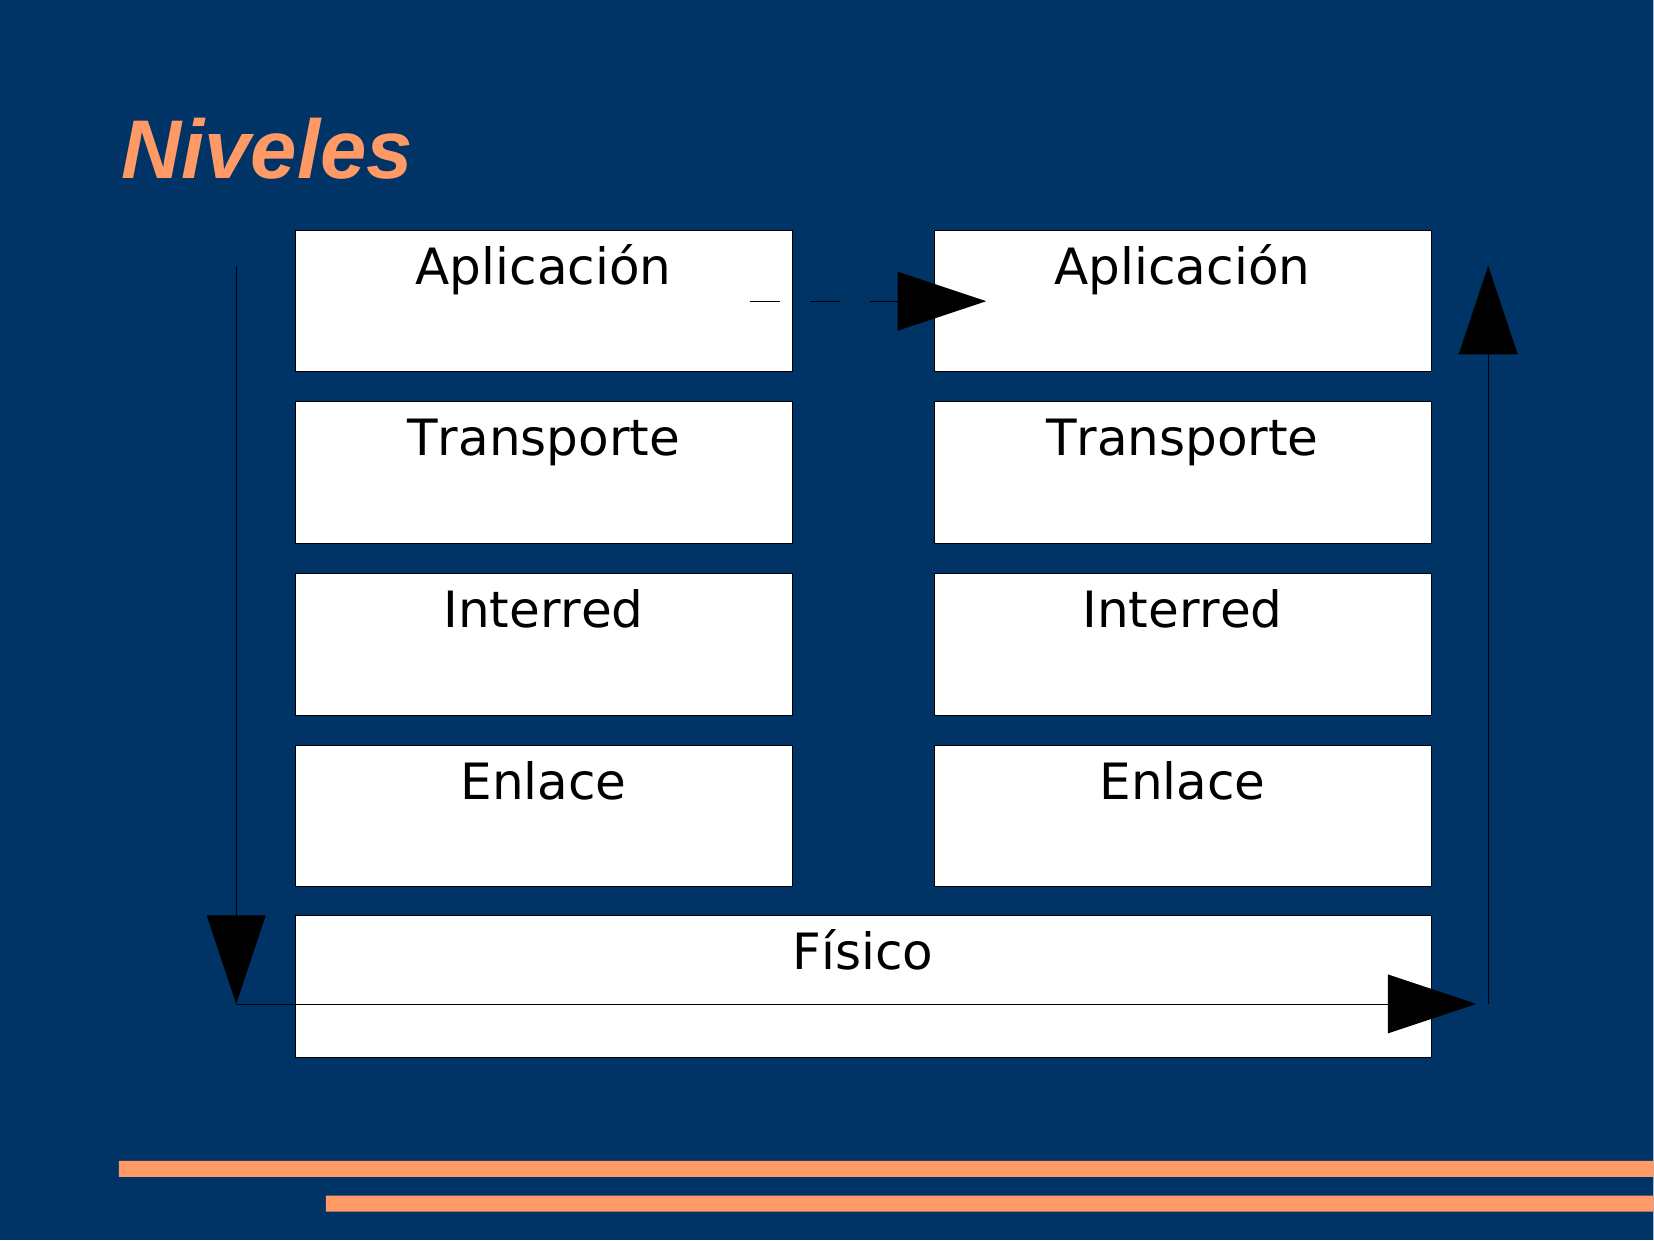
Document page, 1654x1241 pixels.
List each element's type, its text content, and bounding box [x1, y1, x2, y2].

text_box Físico [295, 1005, 1432, 1058]
text_box Físico [295, 915, 1432, 1004]
text_box Aplicación [934, 230, 1432, 372]
text_box Transporte [295, 401, 793, 544]
text_box Interred [934, 573, 1432, 716]
text_box Interred [295, 573, 793, 716]
text_box Enlace [934, 745, 1432, 887]
text_box Transporte [934, 401, 1432, 544]
text_box Aplicación [295, 230, 793, 372]
title Niveles [121, 46, 1534, 254]
text_box Enlace [295, 745, 793, 887]
